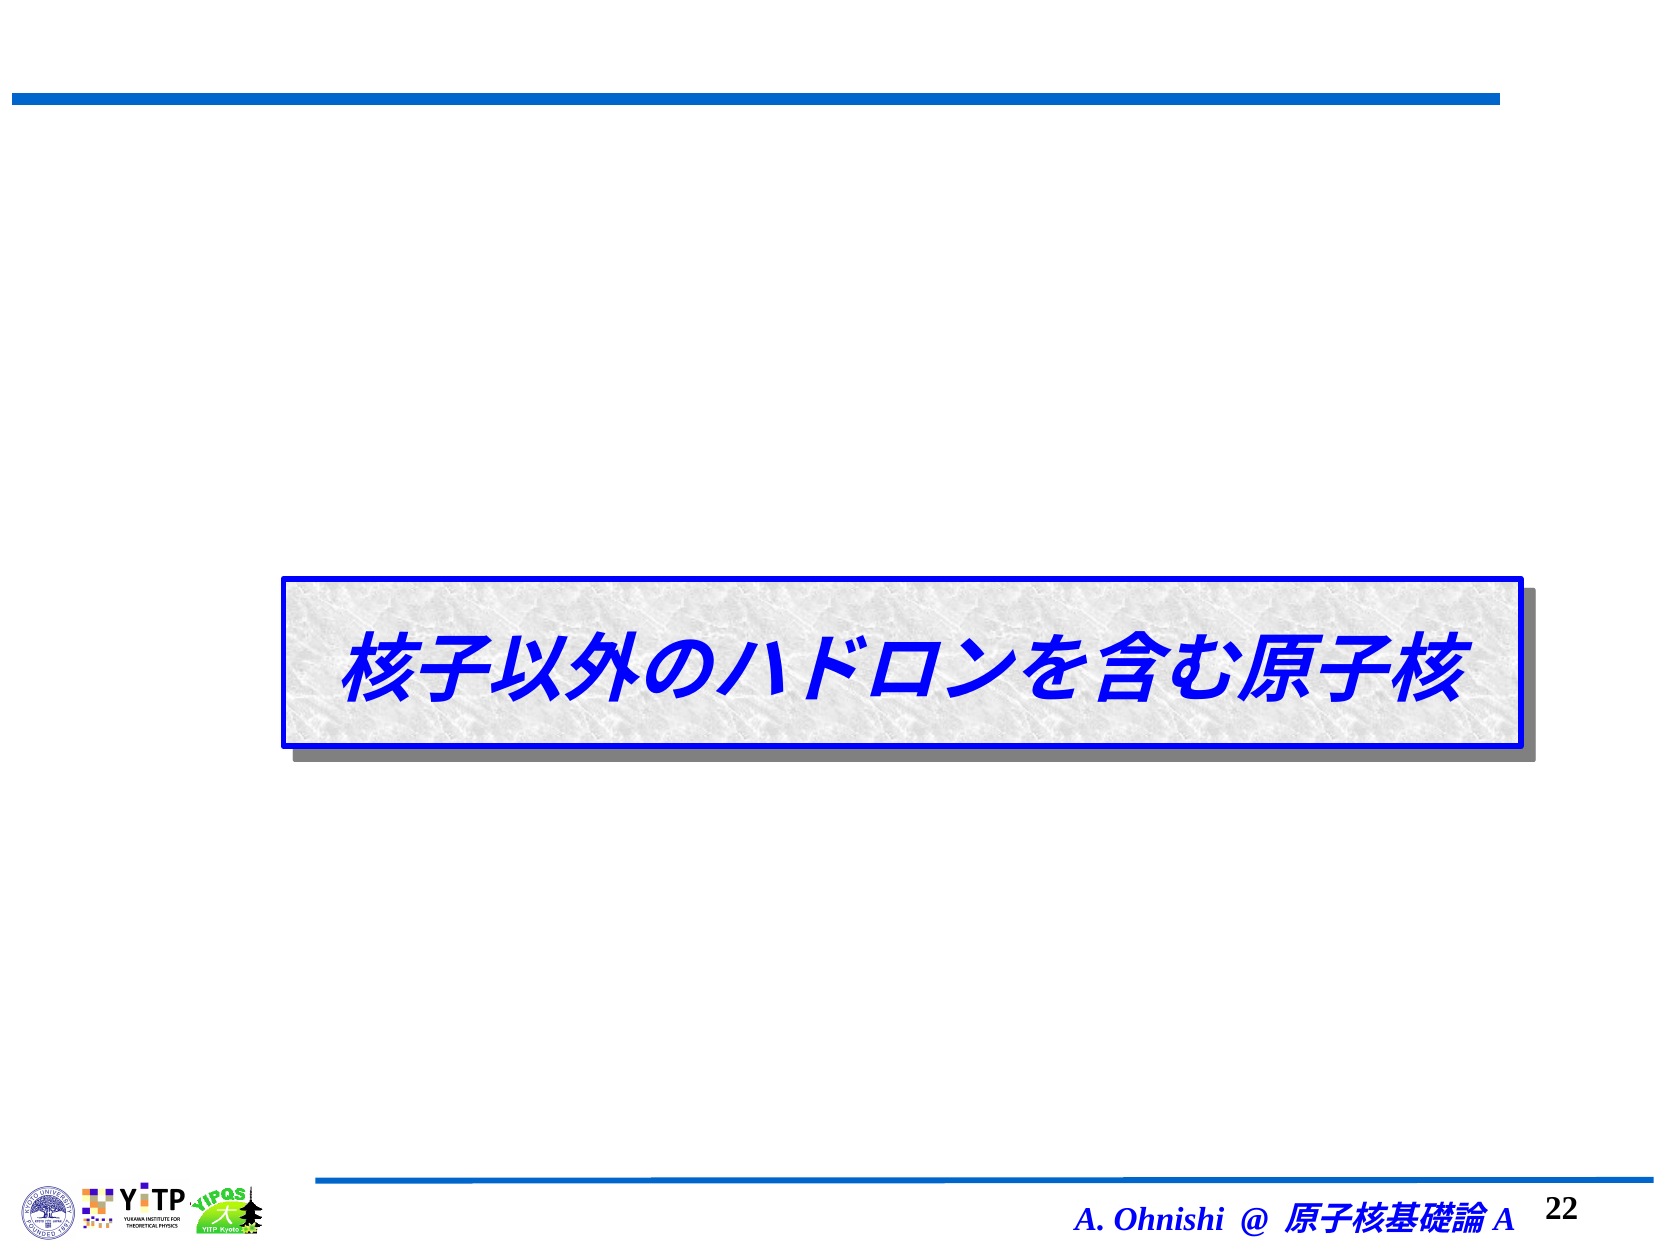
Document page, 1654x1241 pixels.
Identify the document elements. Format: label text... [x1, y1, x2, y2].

picture [20, 1185, 76, 1241]
text_box 核子以外のハドロンを含む原子核 [283, 578, 1467, 713]
picture [77, 1179, 263, 1234]
picture [286, 582, 1518, 743]
